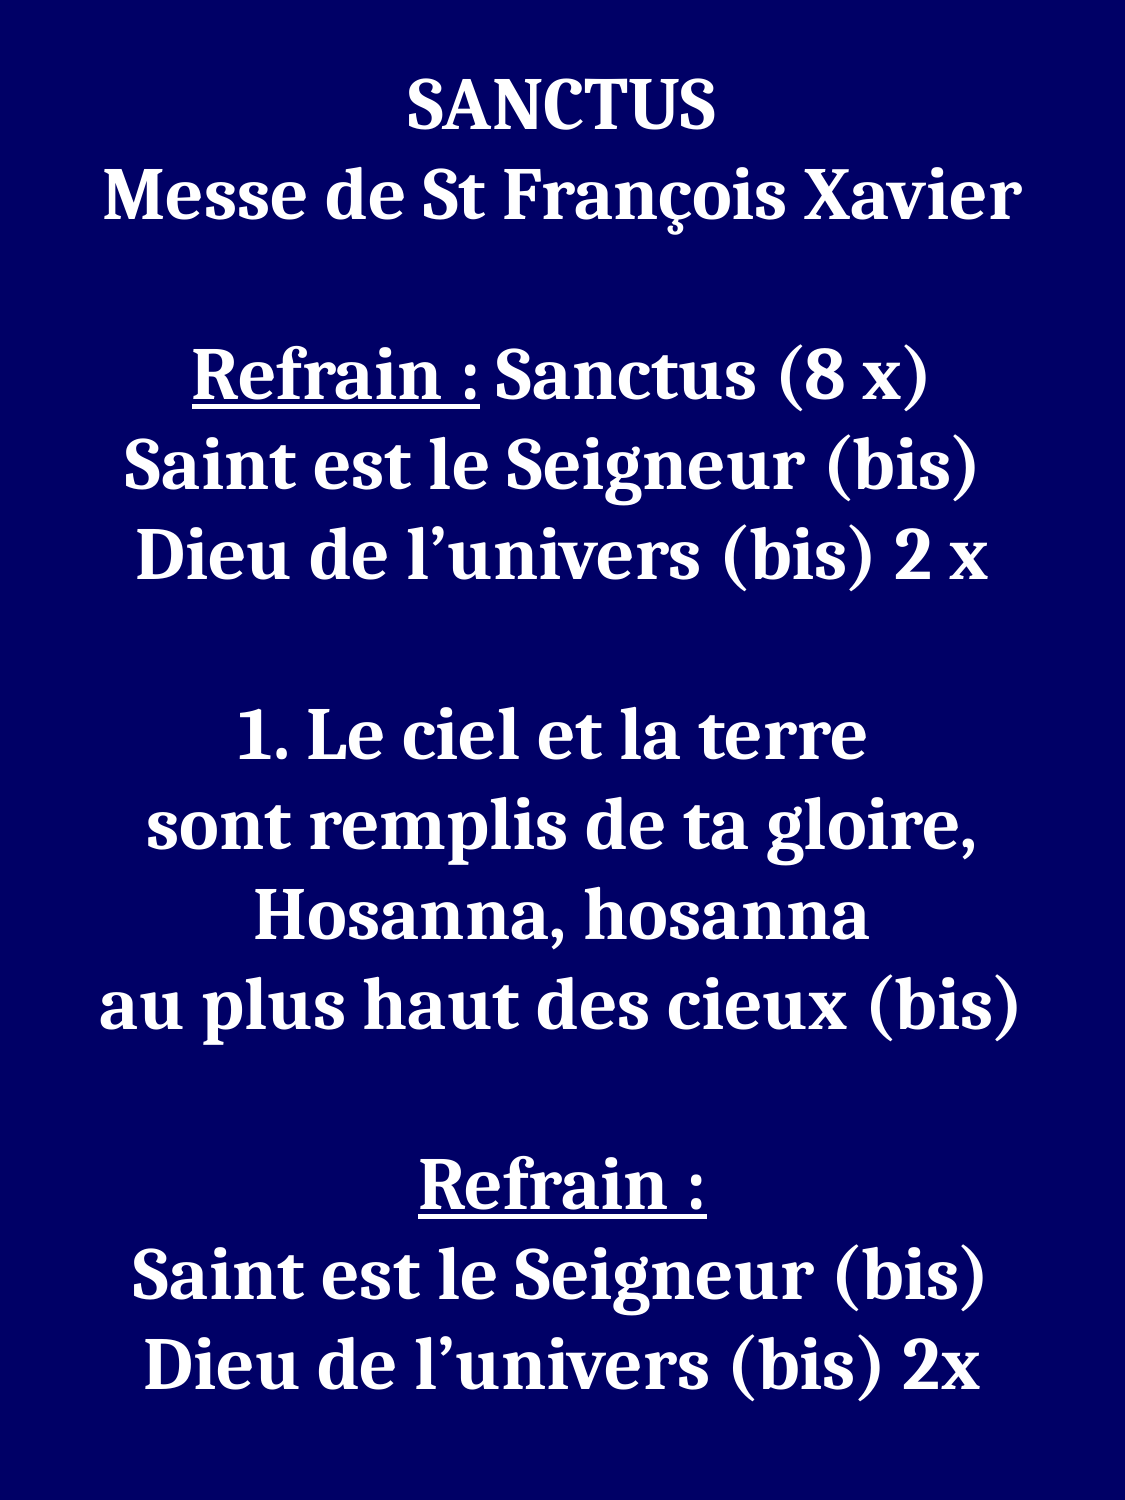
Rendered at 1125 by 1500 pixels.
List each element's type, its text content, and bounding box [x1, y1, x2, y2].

text_box SANCTUS Messe de St François Xavier Refrain : Sanctus (8 x) Saint est le Seigneur (bis) Dieu de l’univers (bis) 2 x 1. Le ciel et la terre sont remplis de ta gloire, Hosanna, hosanna au plus haut des cieux (bis) Refrain : Saint est le Seigneur (bis) Dieu de l’univers (bis) 2x [0, 47, 1125, 1411]
